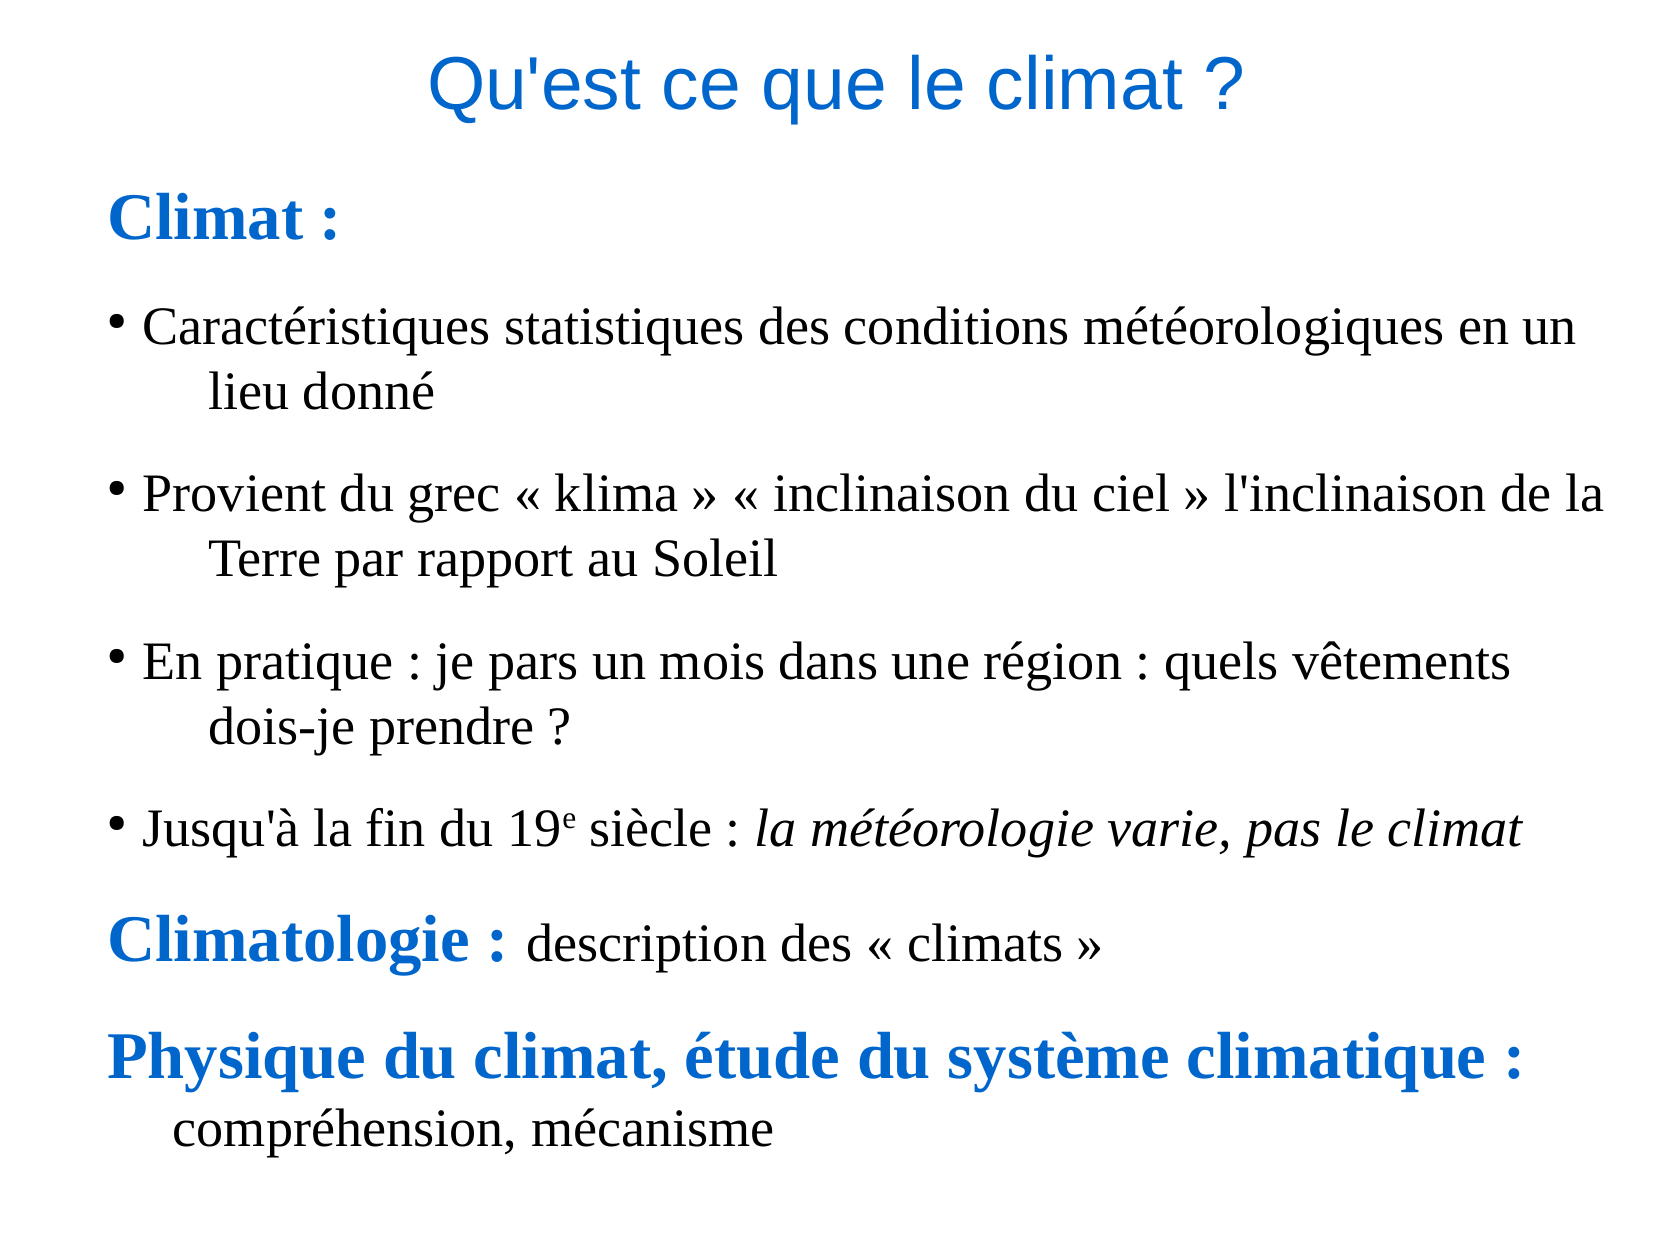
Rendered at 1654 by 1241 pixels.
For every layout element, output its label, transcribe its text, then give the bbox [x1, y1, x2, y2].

text_box Climat : Caractéristiques statistiques des conditions météorologiques en un lieu donné Provient du grec « klima » « inclinaison du ciel » l'inclinaison de la Terre par rapport au Soleil En pratique : je pars un mois dans une région : quels vêtements dois-je prendre ? Jusqu'à la fin du 19e siècle : la météorologie varie, pas le climat Climatologie : description des « climats » Physique du climat, étude du système climatique : compréhension, mécanisme [92, 165, 1628, 1186]
text_box Qu'est ce que le climat ? [68, 26, 1605, 127]
